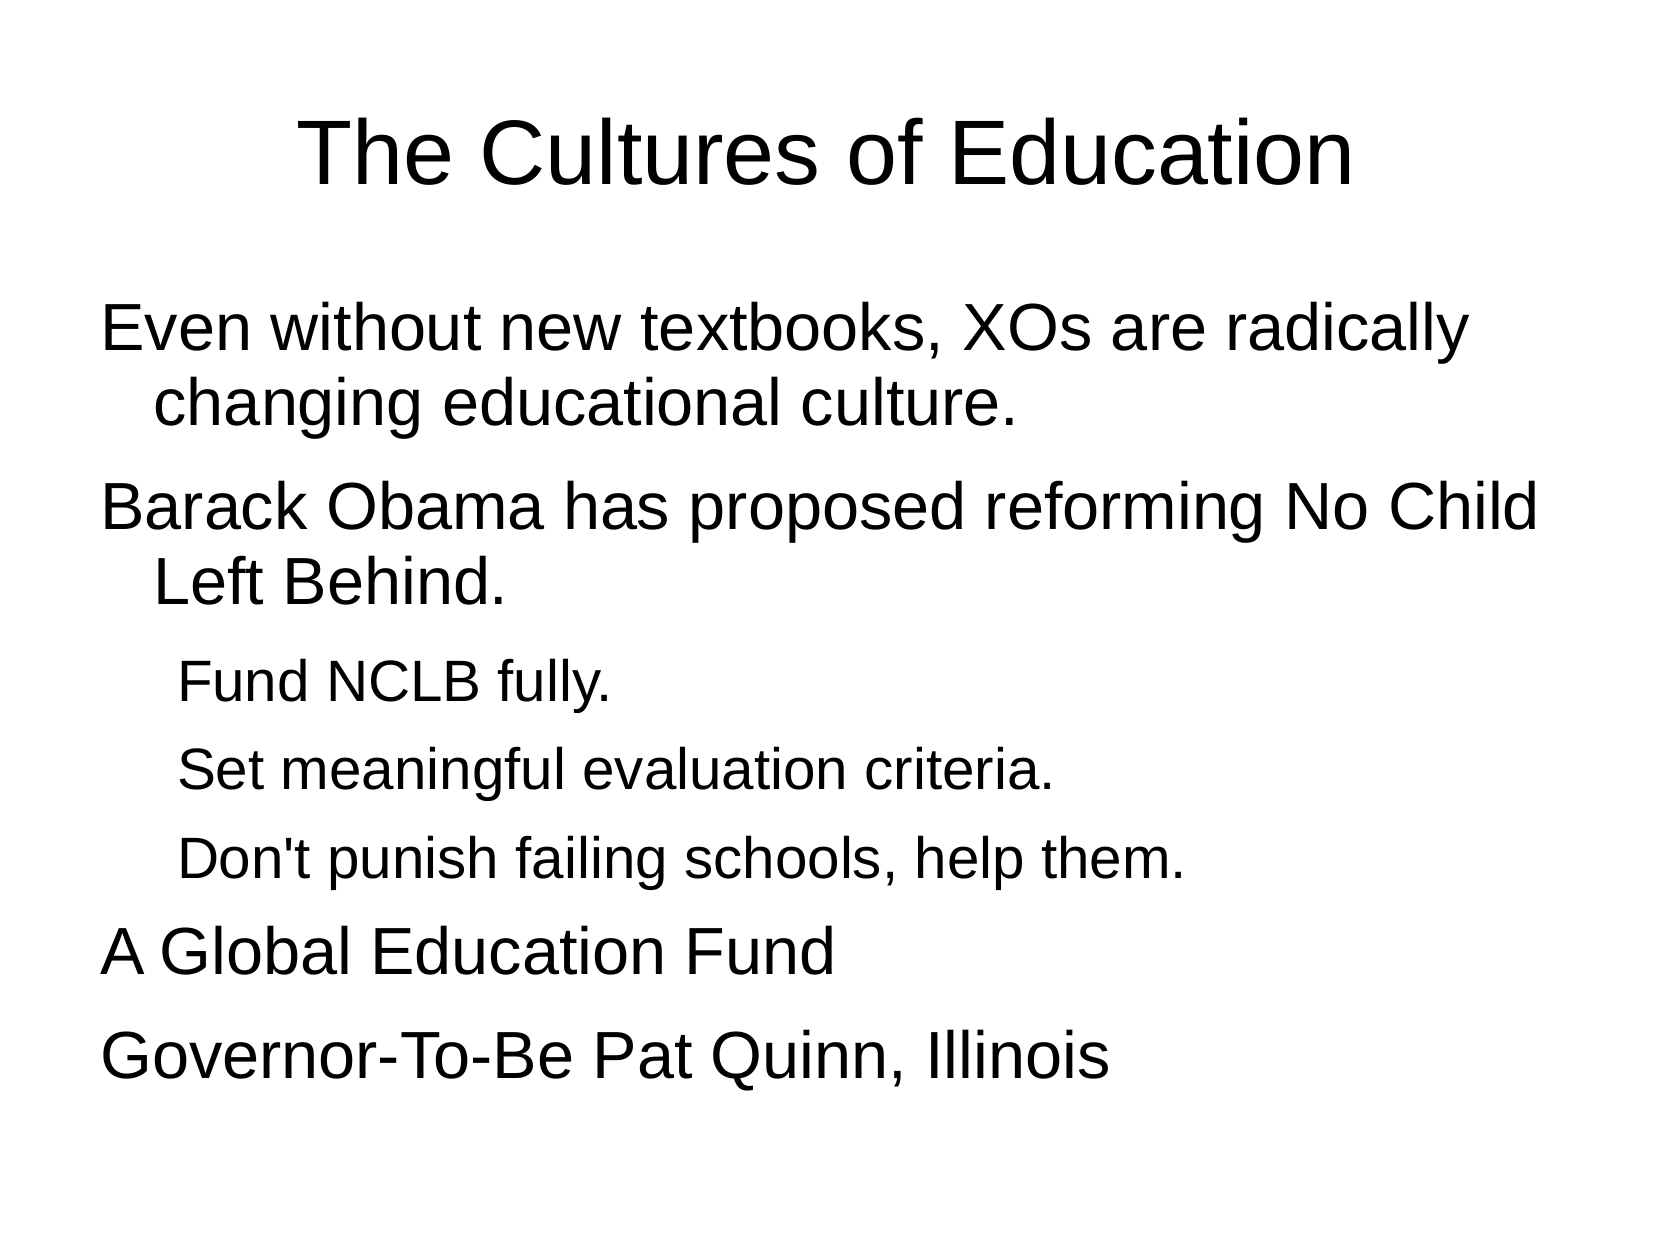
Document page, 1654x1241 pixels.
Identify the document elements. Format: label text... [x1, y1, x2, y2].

list Even without new textbooks, XOs are radically changing educational culture. Barack Obama has proposed reforming No Child Left Behind. Fund NCLB fully. Set meaningful evaluation criteria. Don't punish failing schools, help them. A Global Education Fund Governor-To-Be Pat Quinn, Illinois [82, 290, 1571, 1094]
title The Cultures of Education [82, 56, 1571, 250]
